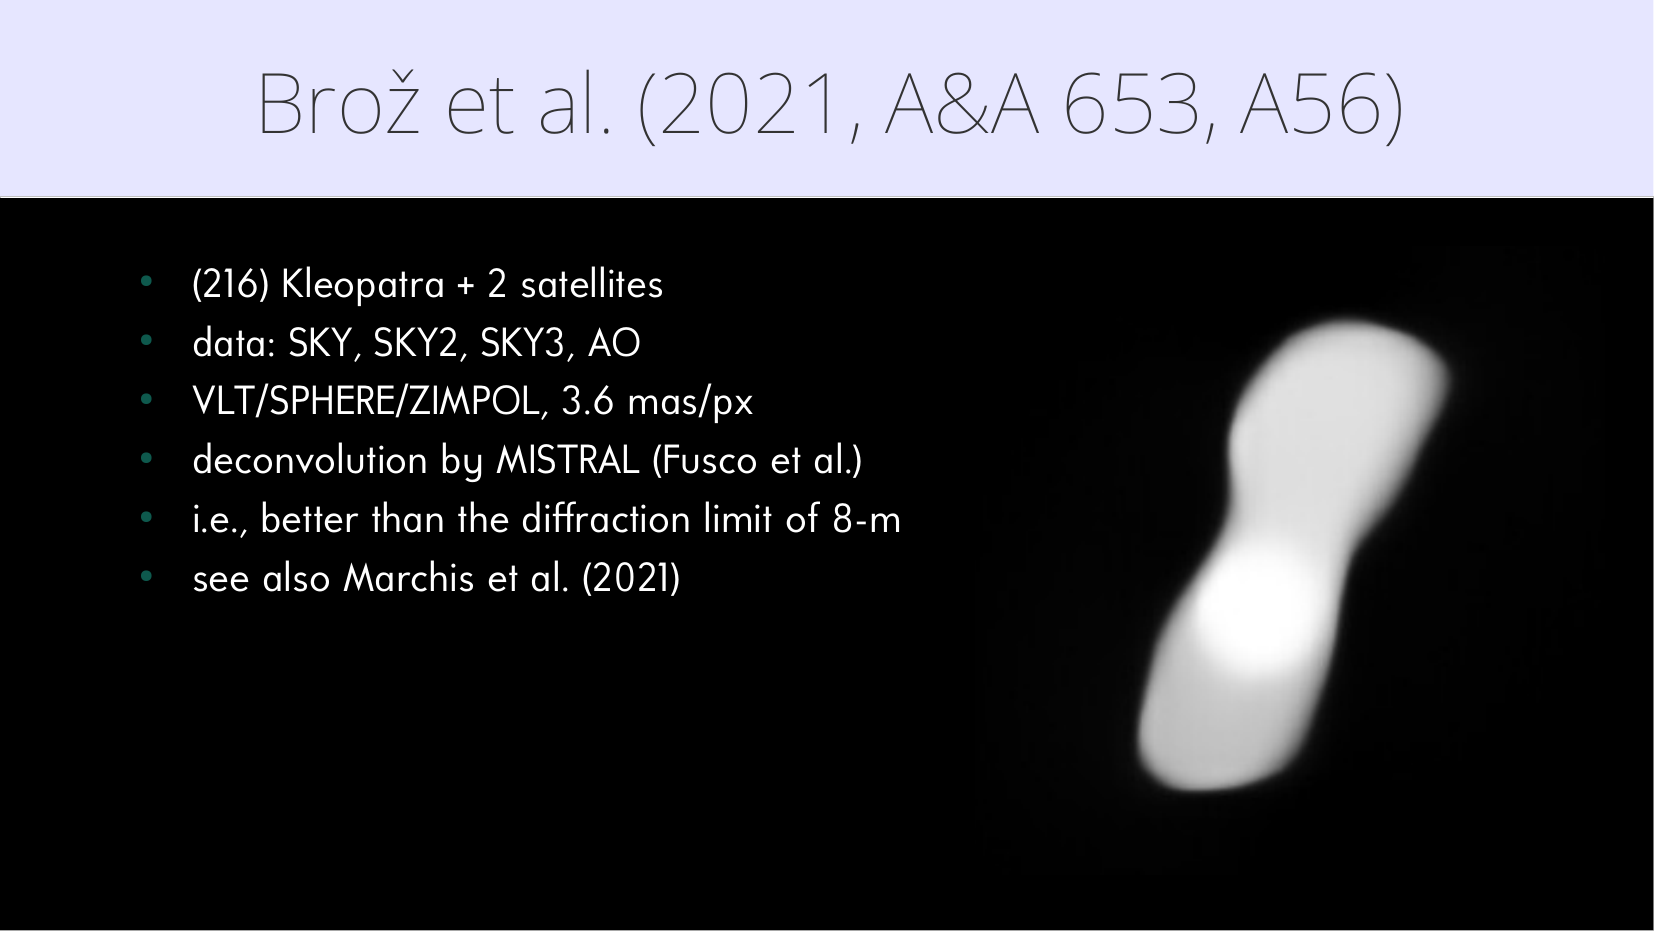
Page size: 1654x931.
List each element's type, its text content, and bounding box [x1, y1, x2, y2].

picture [975, 246, 1605, 875]
list (216) Kleopatra + 2 satellites data: SKY, SKY2, SKY3, AO VLT/SPHERE/ZIMPOL, 3.6 mas/px deconvolution by MISTRAL (Fusco et al.) i.e., better than the diffraction limit of 8-m see also Marchis et al. (2021) [121, 258, 975, 798]
title Brož et al. (2021, A&A 653, A56) [124, 23, 1537, 179]
text_box [0, 198, 1654, 931]
